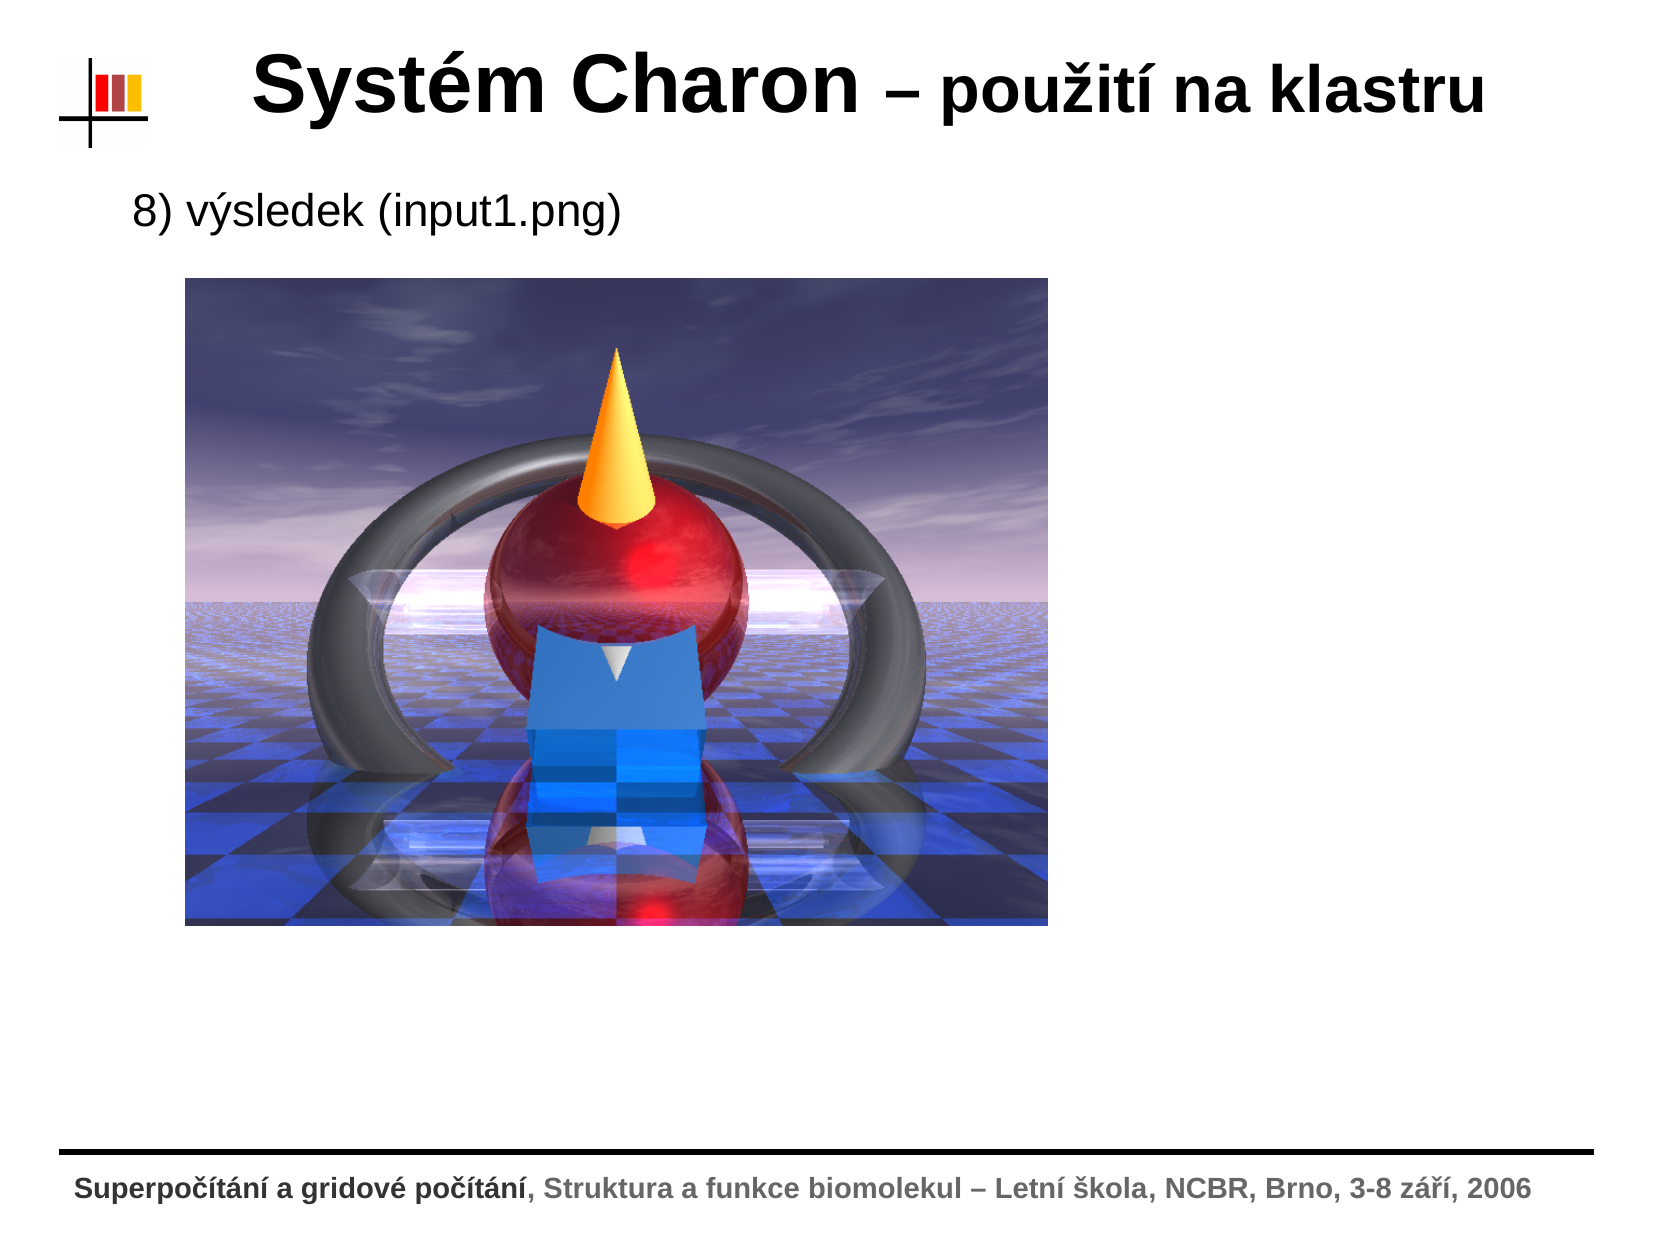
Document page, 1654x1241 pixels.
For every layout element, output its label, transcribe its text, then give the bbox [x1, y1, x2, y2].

picture [185, 278, 1048, 926]
picture [59, 58, 148, 148]
text_box 8) výsledek (input1.png) [118, 177, 1595, 260]
text_box Systém Charon – použití na klastru [236, 29, 1595, 171]
text_box Superpočítání a gridové počítání, Struktura a funkce biomolekul – Letní škola, NCBR, Brno, 3-8 září, 2006 [59, 1151, 1558, 1214]
